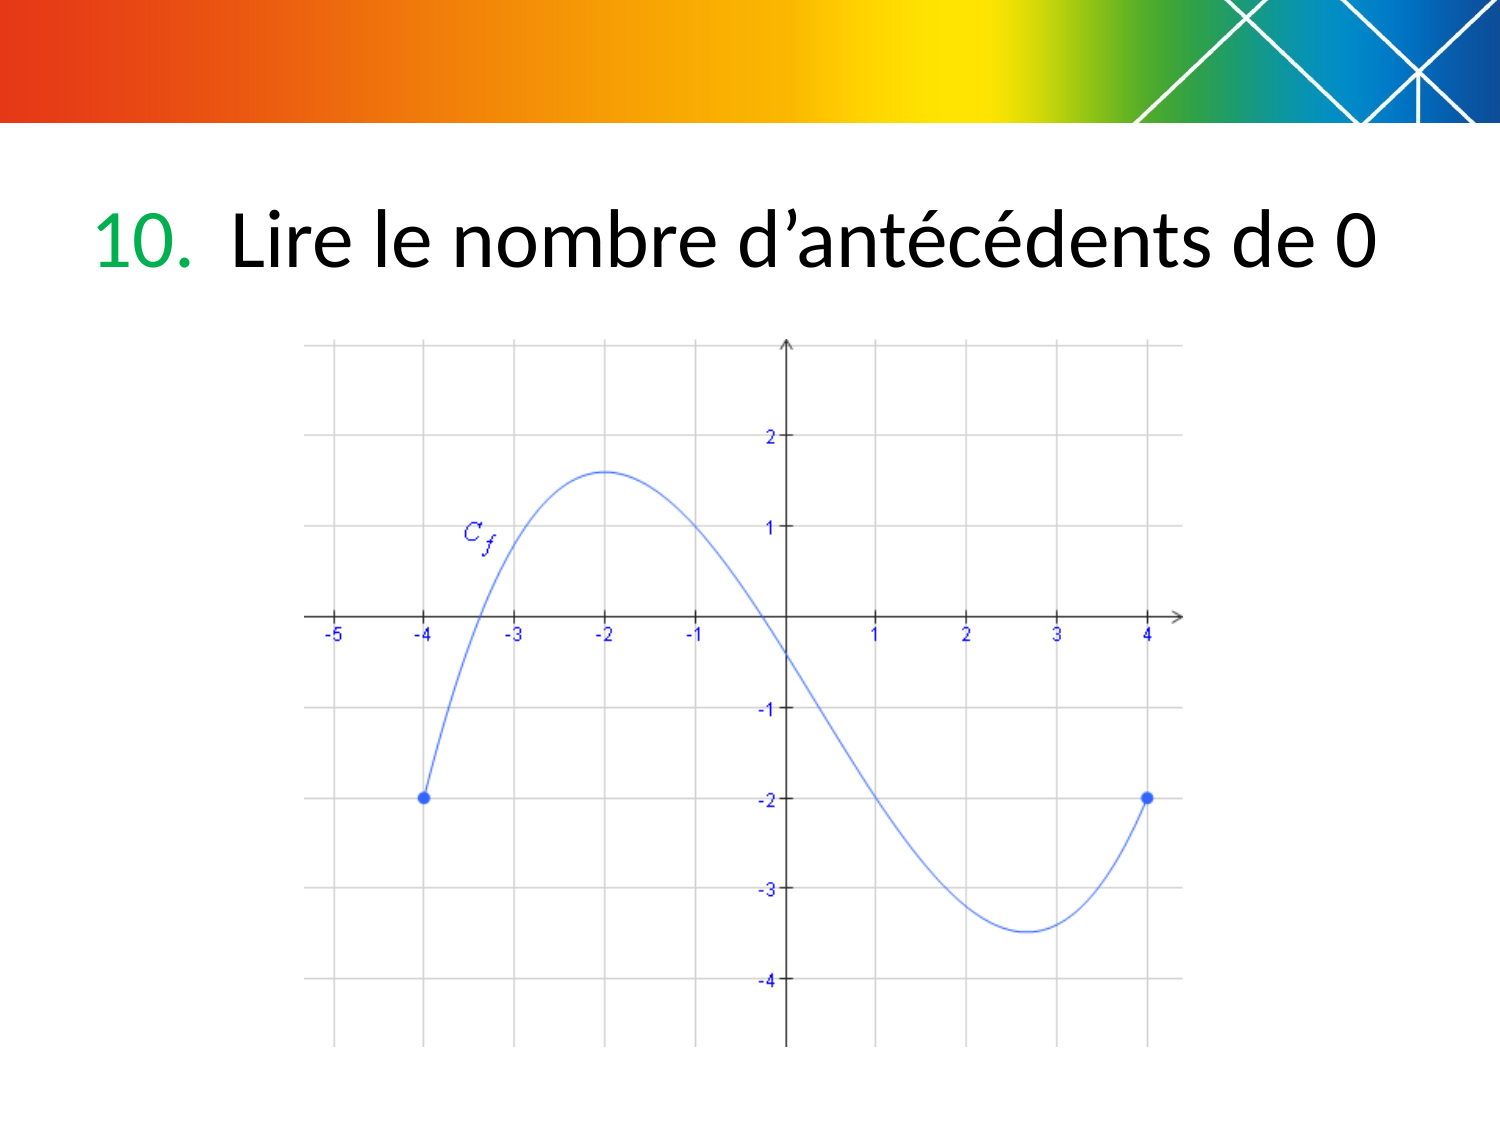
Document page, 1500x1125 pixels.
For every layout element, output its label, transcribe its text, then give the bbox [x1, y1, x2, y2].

picture [304, 339, 1183, 1047]
title Lire le nombre d’antécédents de 0 [75, 163, 1426, 305]
picture [0, 0, 1359, 123]
picture [1340, 0, 1500, 123]
